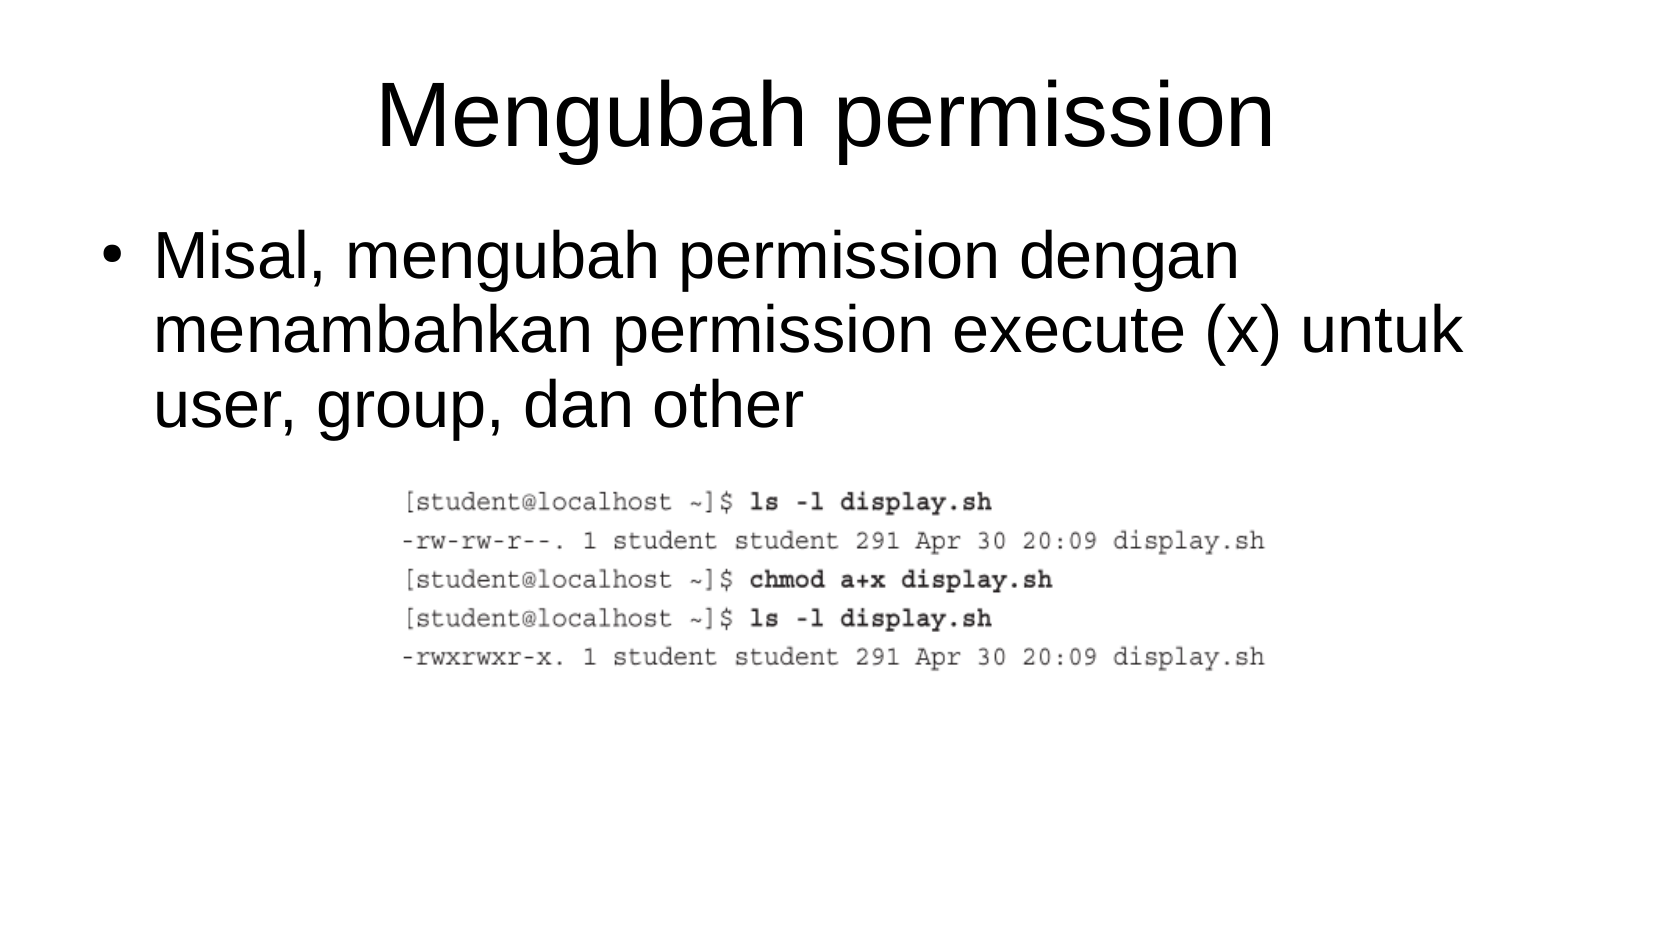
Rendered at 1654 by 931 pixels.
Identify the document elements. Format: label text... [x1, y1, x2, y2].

picture [390, 475, 1281, 679]
list Misal, mengubah permission dengan menambahkan permission execute (x) untuk user, group, dan other [82, 217, 1571, 758]
title Mengubah permission [82, 37, 1571, 193]
